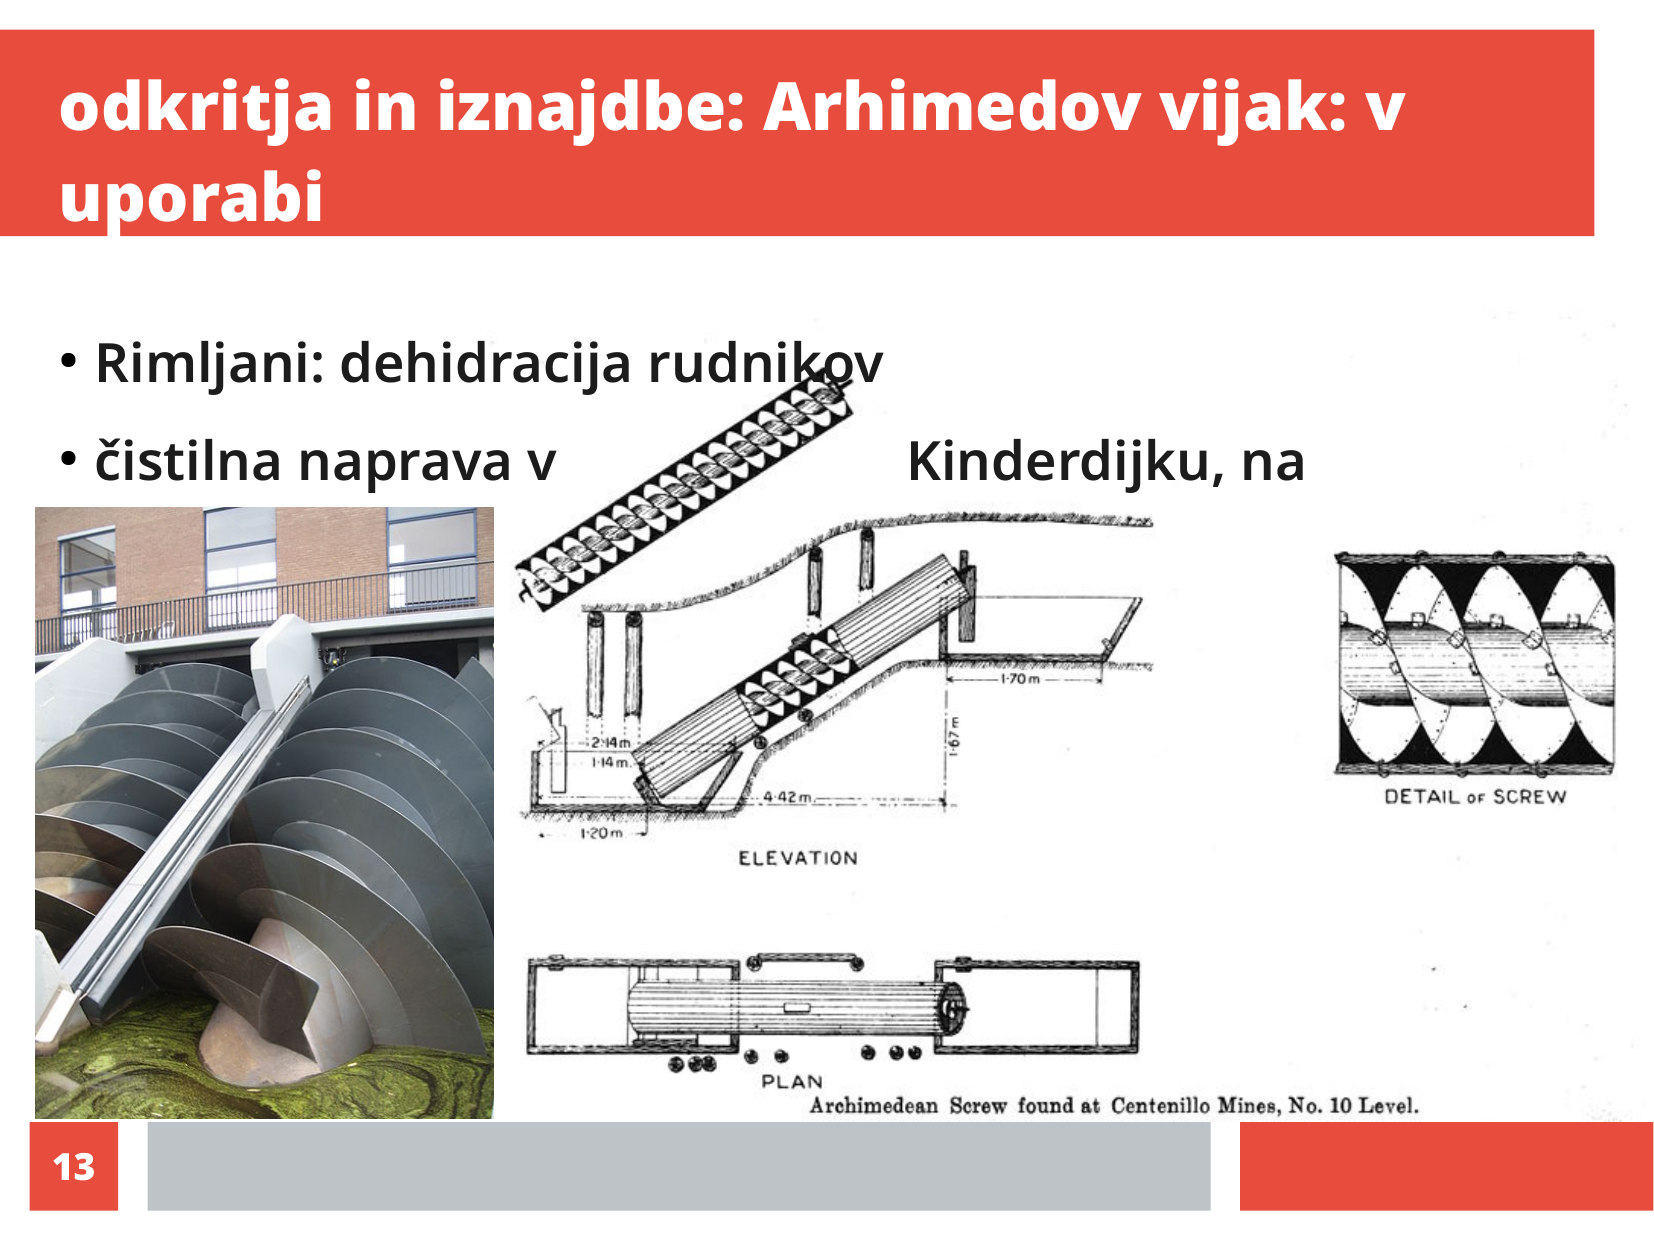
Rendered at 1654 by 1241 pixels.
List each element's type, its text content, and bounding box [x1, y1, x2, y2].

list Rimljani: dehidracija rudnikov čistilna naprava v Kinderdijku, na Nizozemskem [59, 324, 1565, 1093]
picture [35, 307, 1654, 1123]
title odkritja in iznajdbe: Arhimedov vijak: v uporabi [59, 59, 1595, 207]
